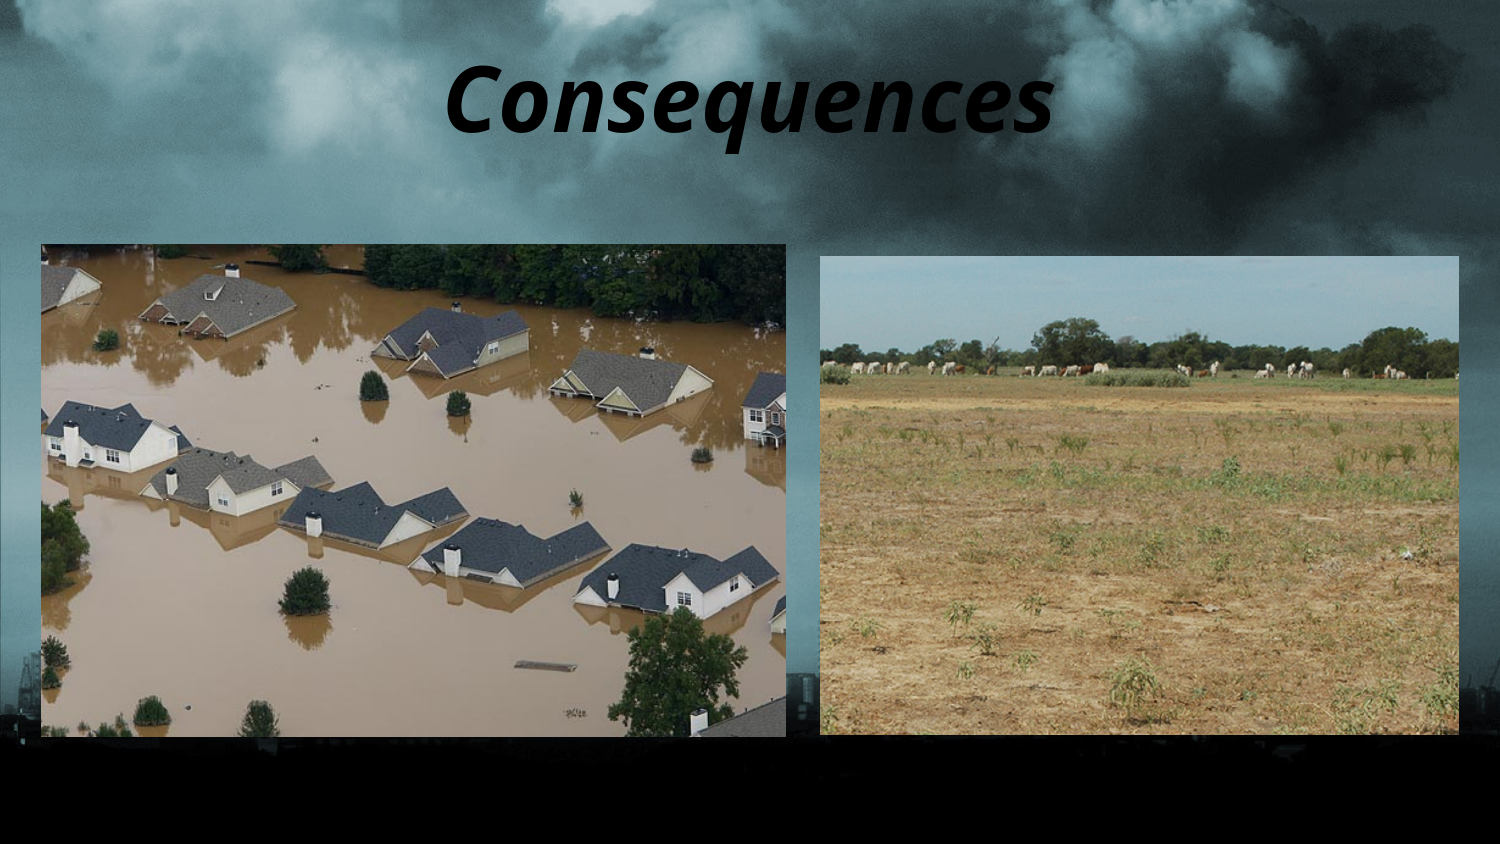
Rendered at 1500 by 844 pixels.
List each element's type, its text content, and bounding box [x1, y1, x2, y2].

title Consequences [75, 33, 1425, 175]
picture [0, 0, 1500, 844]
